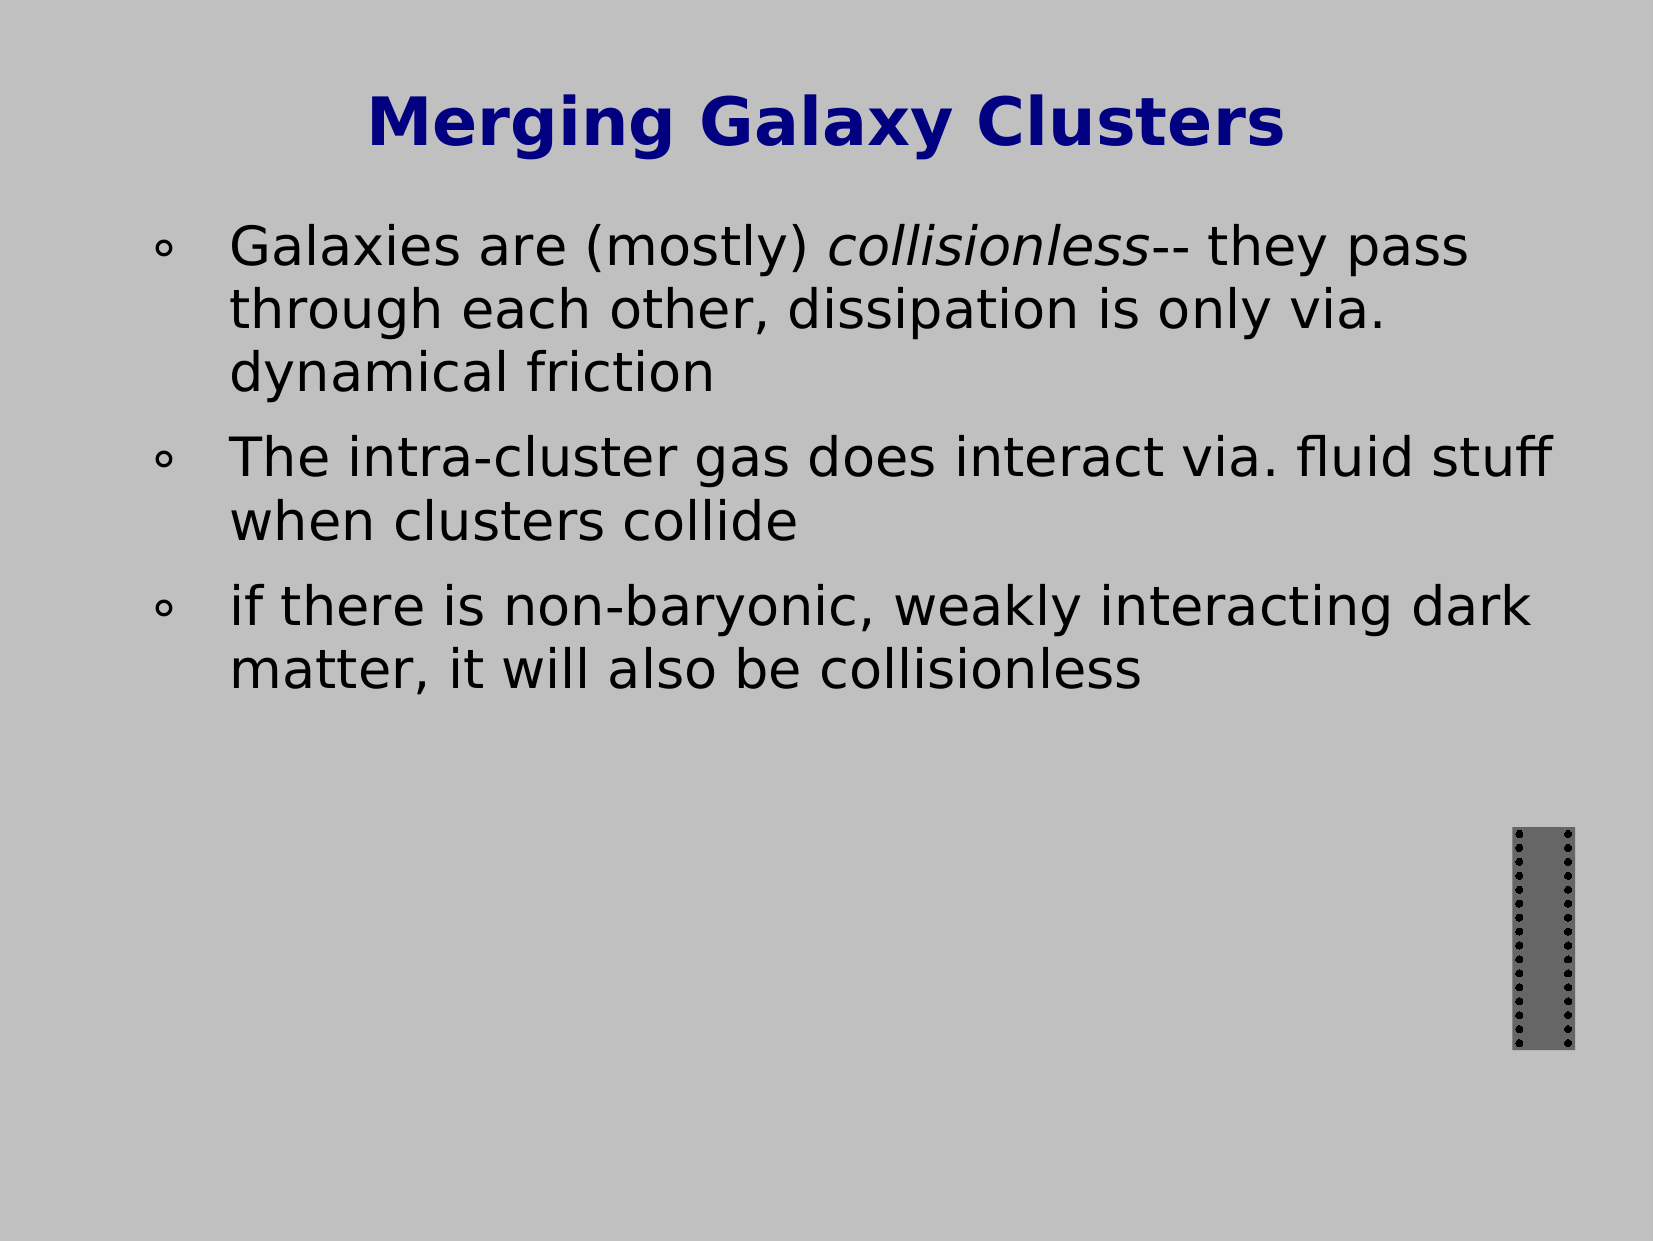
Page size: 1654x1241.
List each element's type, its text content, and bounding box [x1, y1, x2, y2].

text_box [1512, 827, 1576, 1051]
text_box ∘ Galaxies are (mostly) collisionless-- they pass through each other, dissipation is only via. dynamical friction ∘ The intra-cluster gas does interact via. fluid stuff when clusters collide ∘ if there is non-baryonic, weakly interacting dark matter, it will also be collisionless [131, 206, 1594, 711]
text_box Merging Galaxy Clusters [349, 75, 1304, 171]
